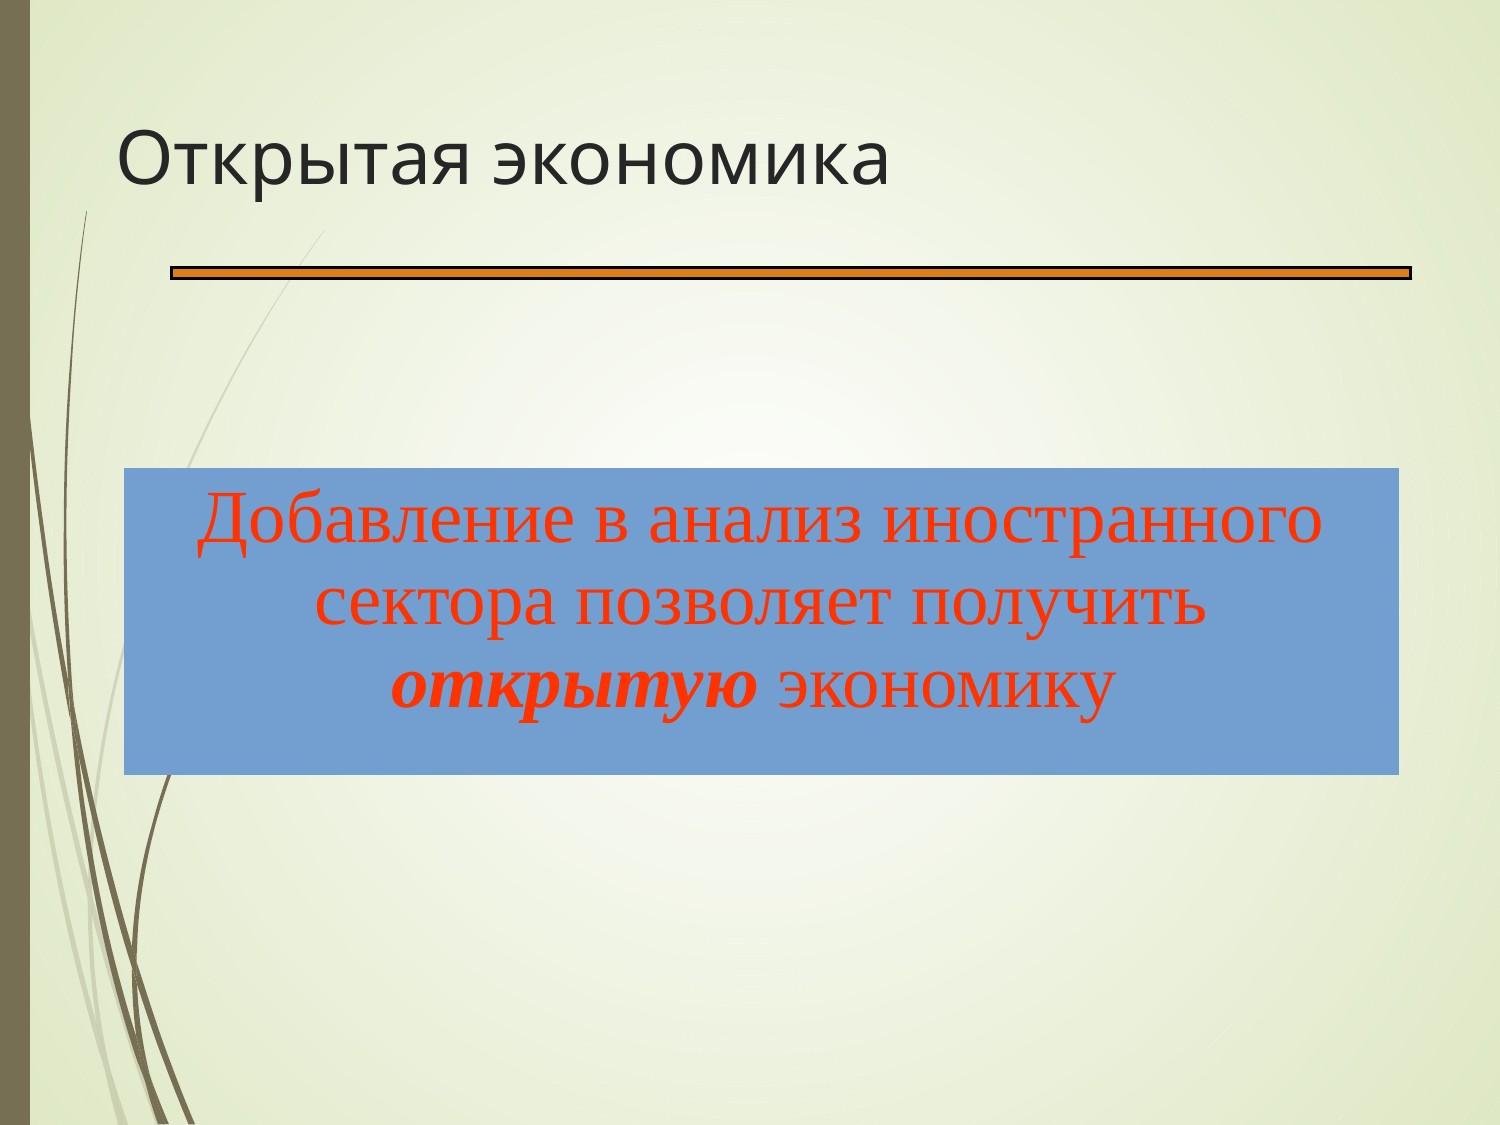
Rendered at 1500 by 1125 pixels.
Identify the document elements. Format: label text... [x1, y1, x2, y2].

title Открытая экономика [100, 101, 1376, 290]
table_header Добавление в анализ иностранного сектора позволяет получить открытую экономику [124, 468, 1399, 775]
